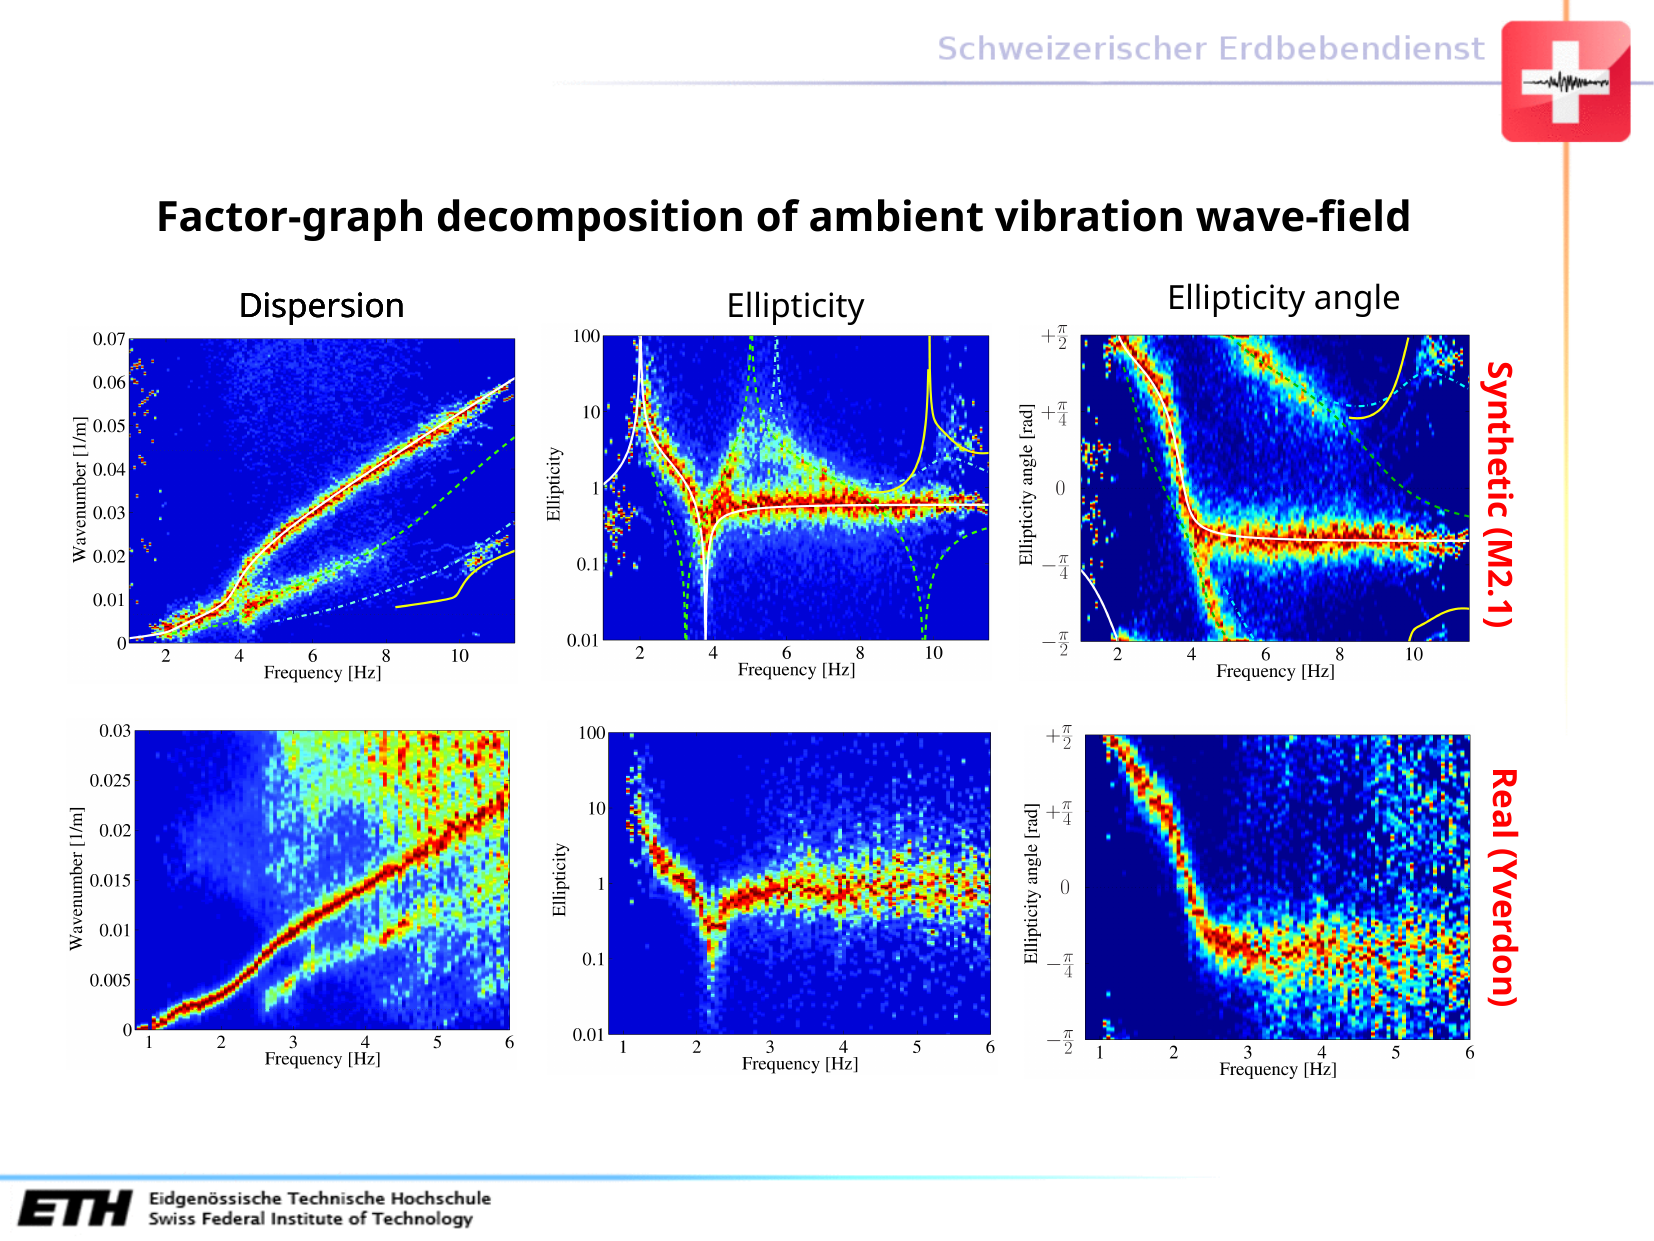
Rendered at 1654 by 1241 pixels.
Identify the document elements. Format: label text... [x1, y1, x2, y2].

text_box Dispersion [222, 274, 422, 333]
picture [0, 0, 1654, 1241]
text_box Ellipticity angle [1146, 267, 1423, 326]
text_box Real (Yverdon) [1477, 752, 1536, 1023]
text_box Ellipticity [695, 274, 896, 333]
text_box Factor-graph decomposition of ambient vibration wave-field [94, 179, 1475, 241]
text_box Synthetic (M2.1) [1442, 314, 1532, 676]
